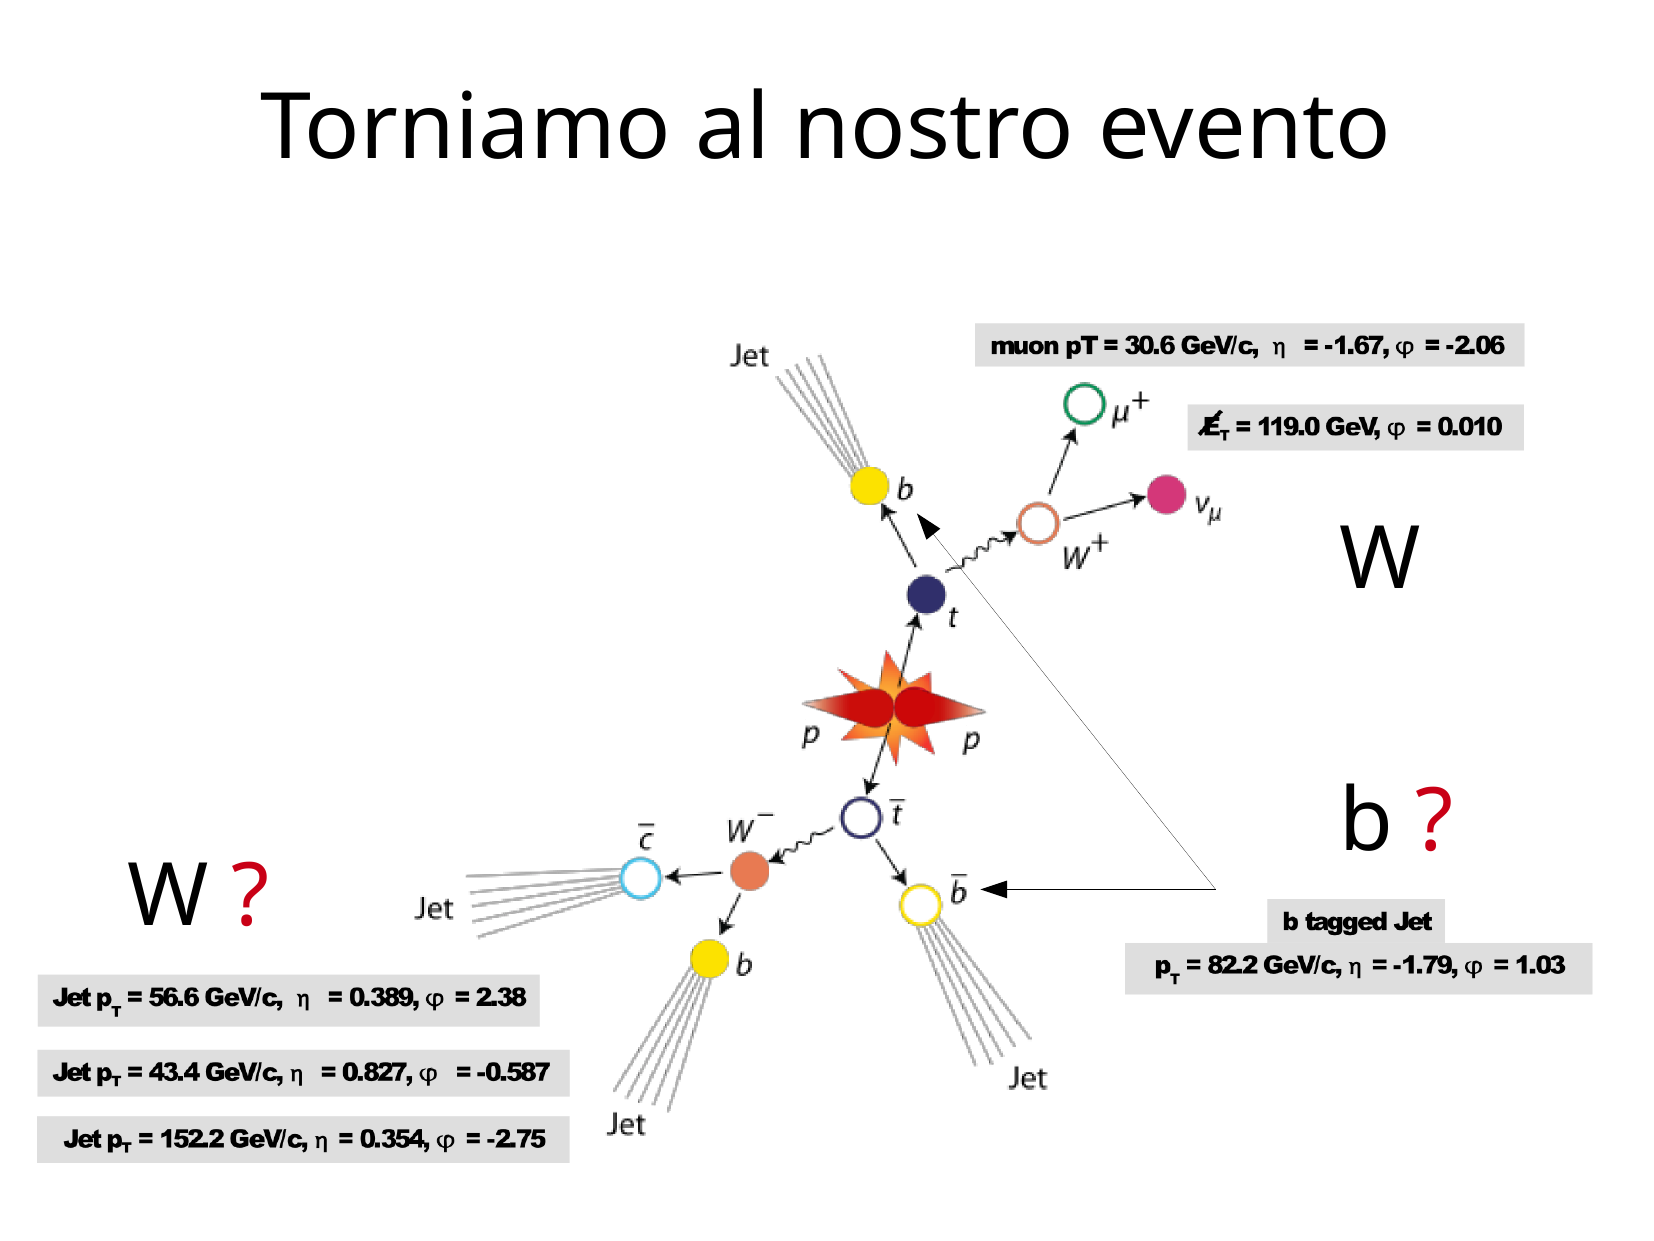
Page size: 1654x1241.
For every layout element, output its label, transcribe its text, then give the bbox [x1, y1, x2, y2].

picture [37, 323, 1593, 1163]
title Torniamo al nostro evento [82, 19, 1571, 227]
text_box b ? [1324, 750, 1463, 863]
text_box W [1324, 487, 1390, 601]
text_box W ? [112, 824, 281, 938]
